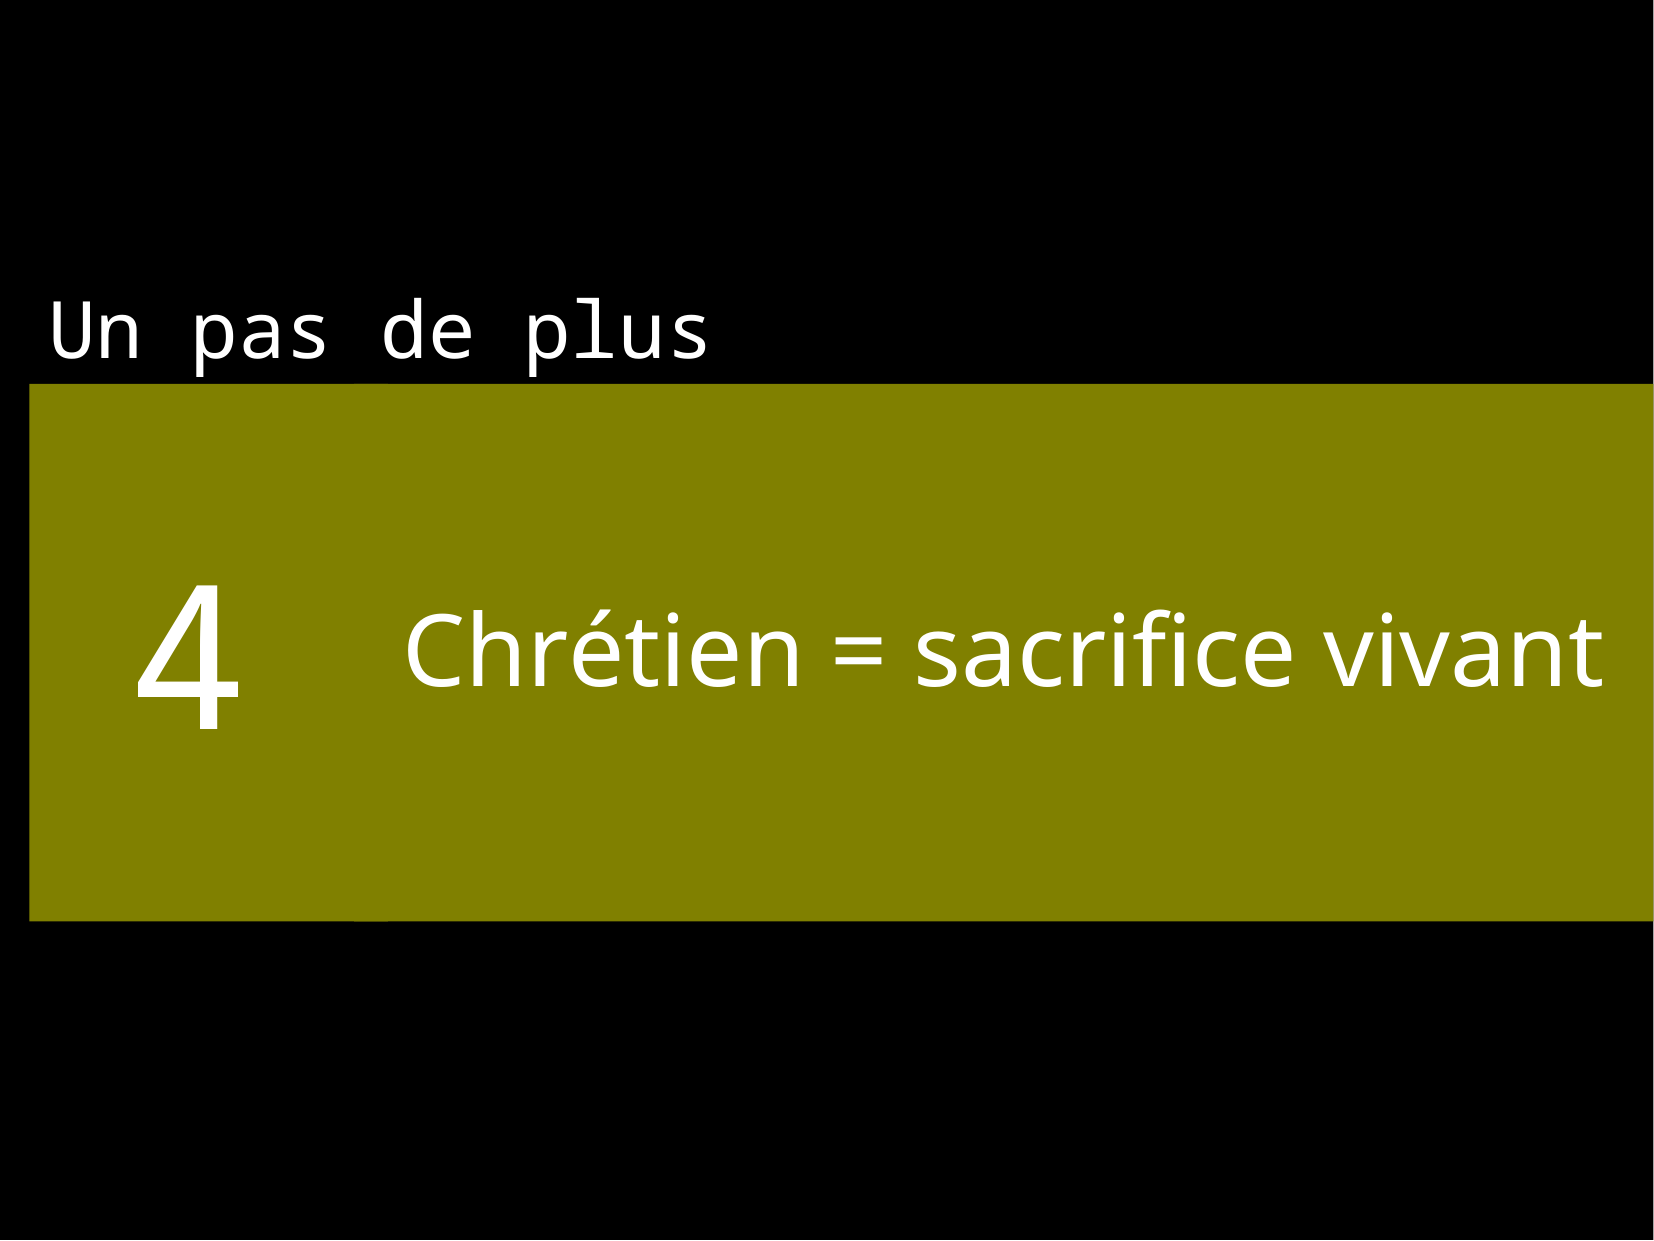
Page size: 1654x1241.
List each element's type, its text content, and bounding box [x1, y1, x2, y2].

text_box Chrétien = sacrifice vivant [354, 383, 1654, 922]
text_box Un pas de plus [33, 265, 1377, 390]
text_box 4 [114, 507, 254, 796]
text_box [29, 383, 354, 922]
